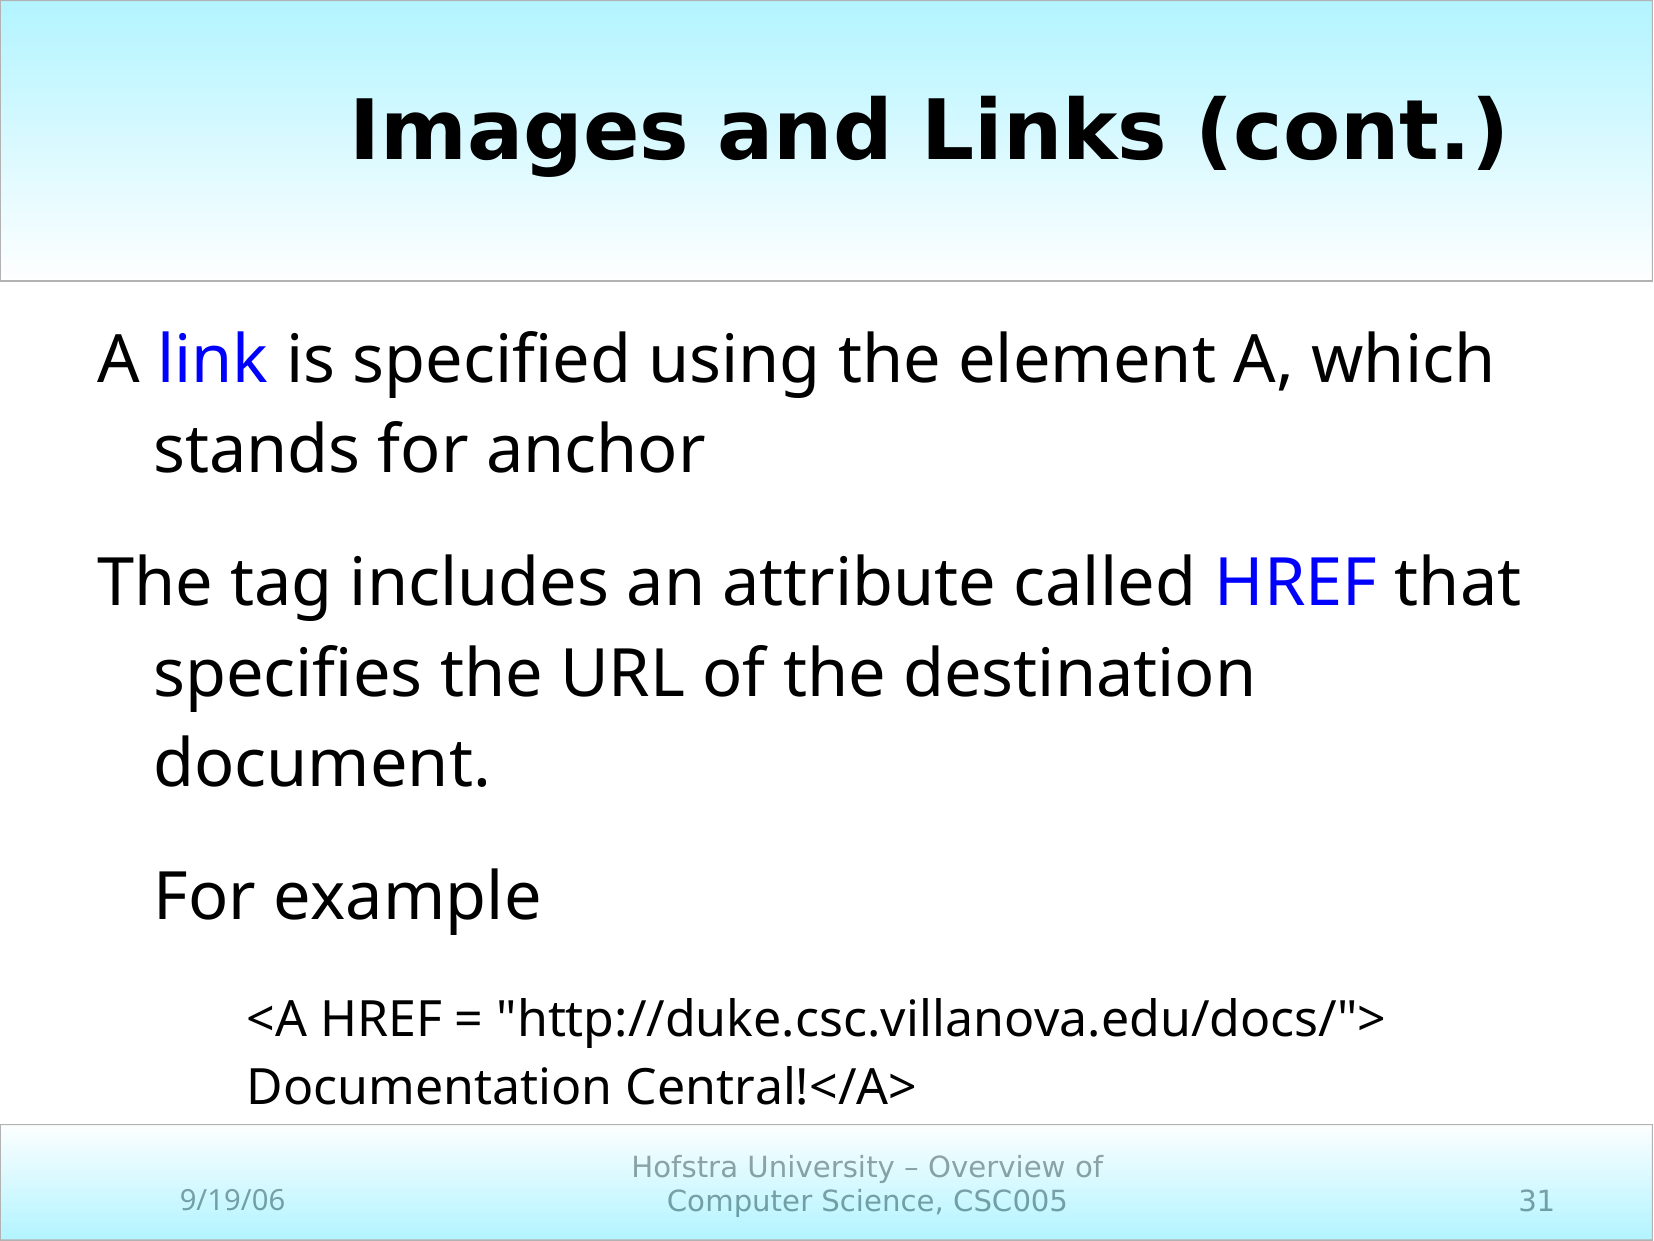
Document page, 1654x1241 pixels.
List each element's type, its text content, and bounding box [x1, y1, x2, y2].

title Images and Links (cont.) [247, 27, 1612, 235]
list A link is specified using the element A, which stands for anchor The tag includes an attribute called HREF that specifies the URL of the destination document. For example <A HREF = "http://duke.csc.villanova.edu/docs/"> Documentation Central!</A> [82, 303, 1571, 1188]
